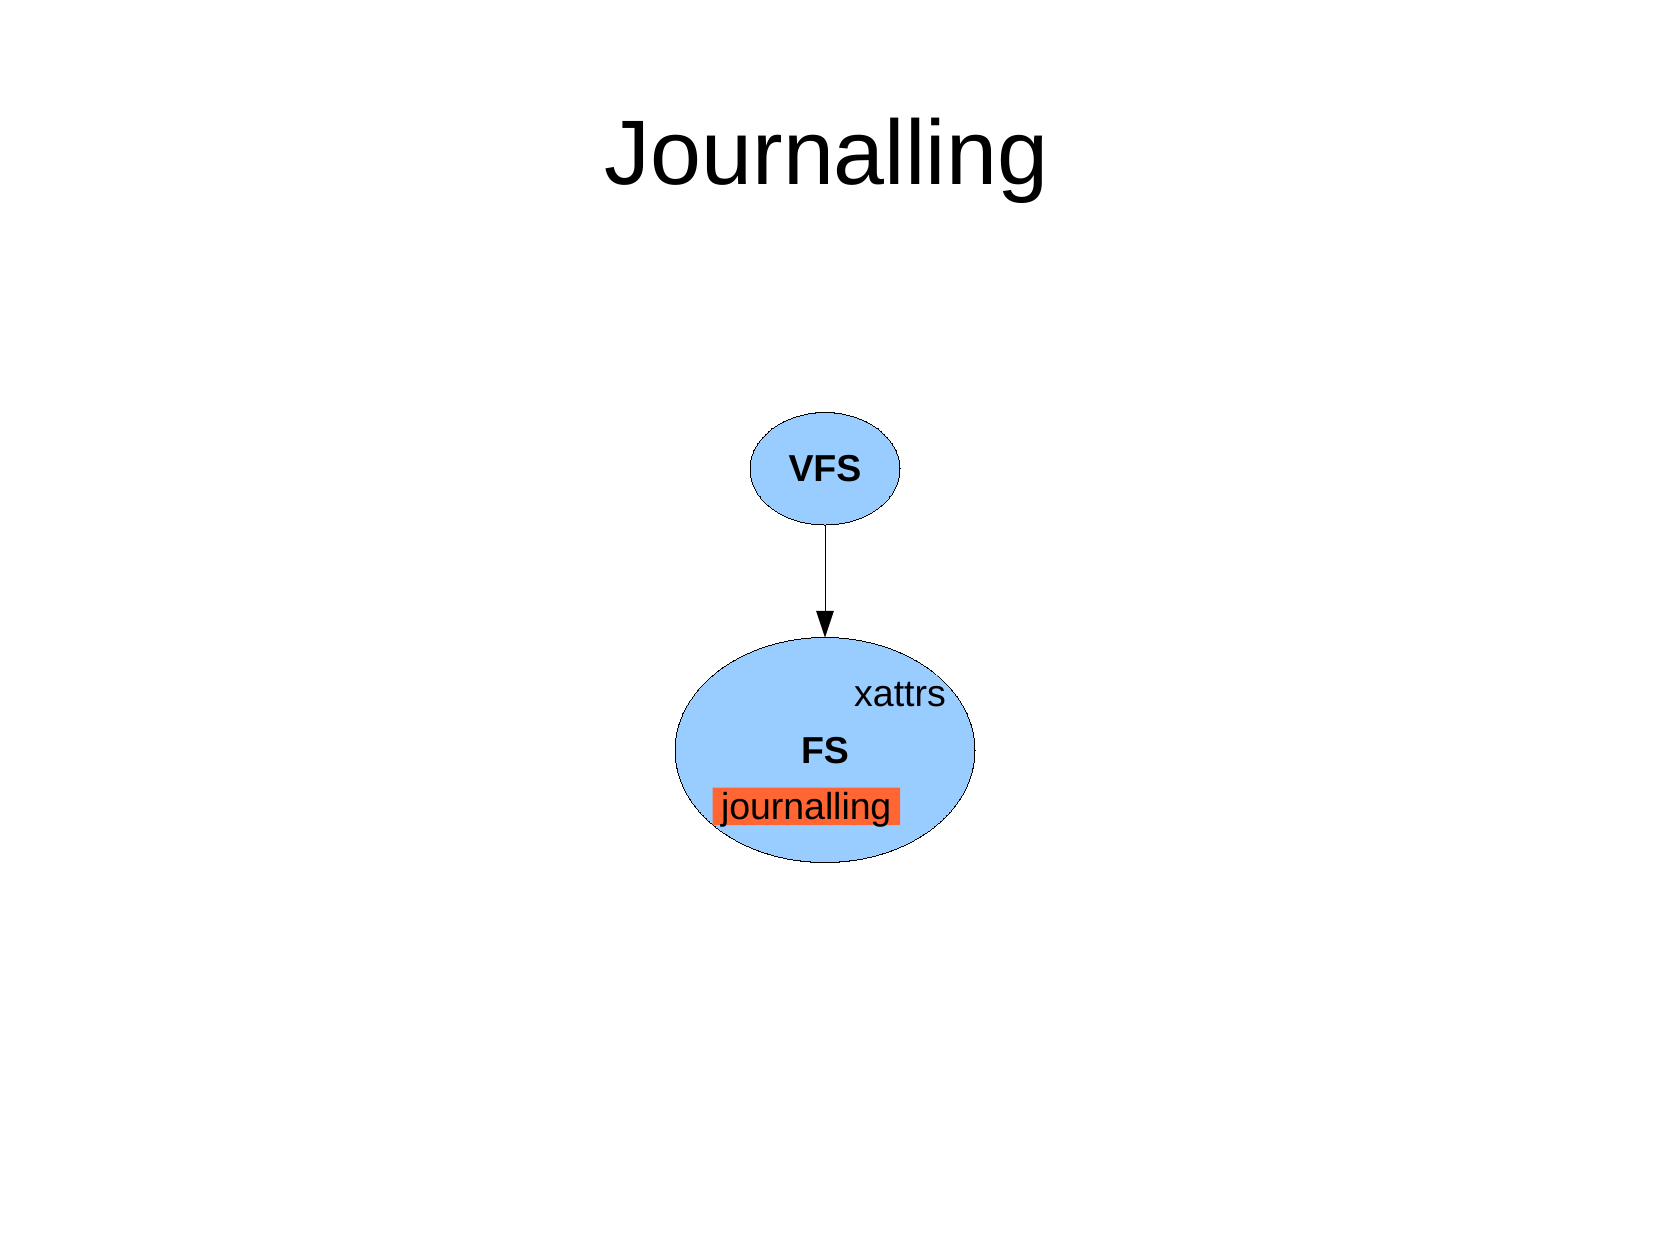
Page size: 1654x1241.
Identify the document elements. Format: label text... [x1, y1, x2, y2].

text_box VFS [750, 412, 901, 526]
text_box FS [675, 637, 976, 863]
text_box xattrs [862, 675, 938, 713]
title Journalling [82, 49, 1571, 257]
text_box journalling [712, 787, 901, 826]
